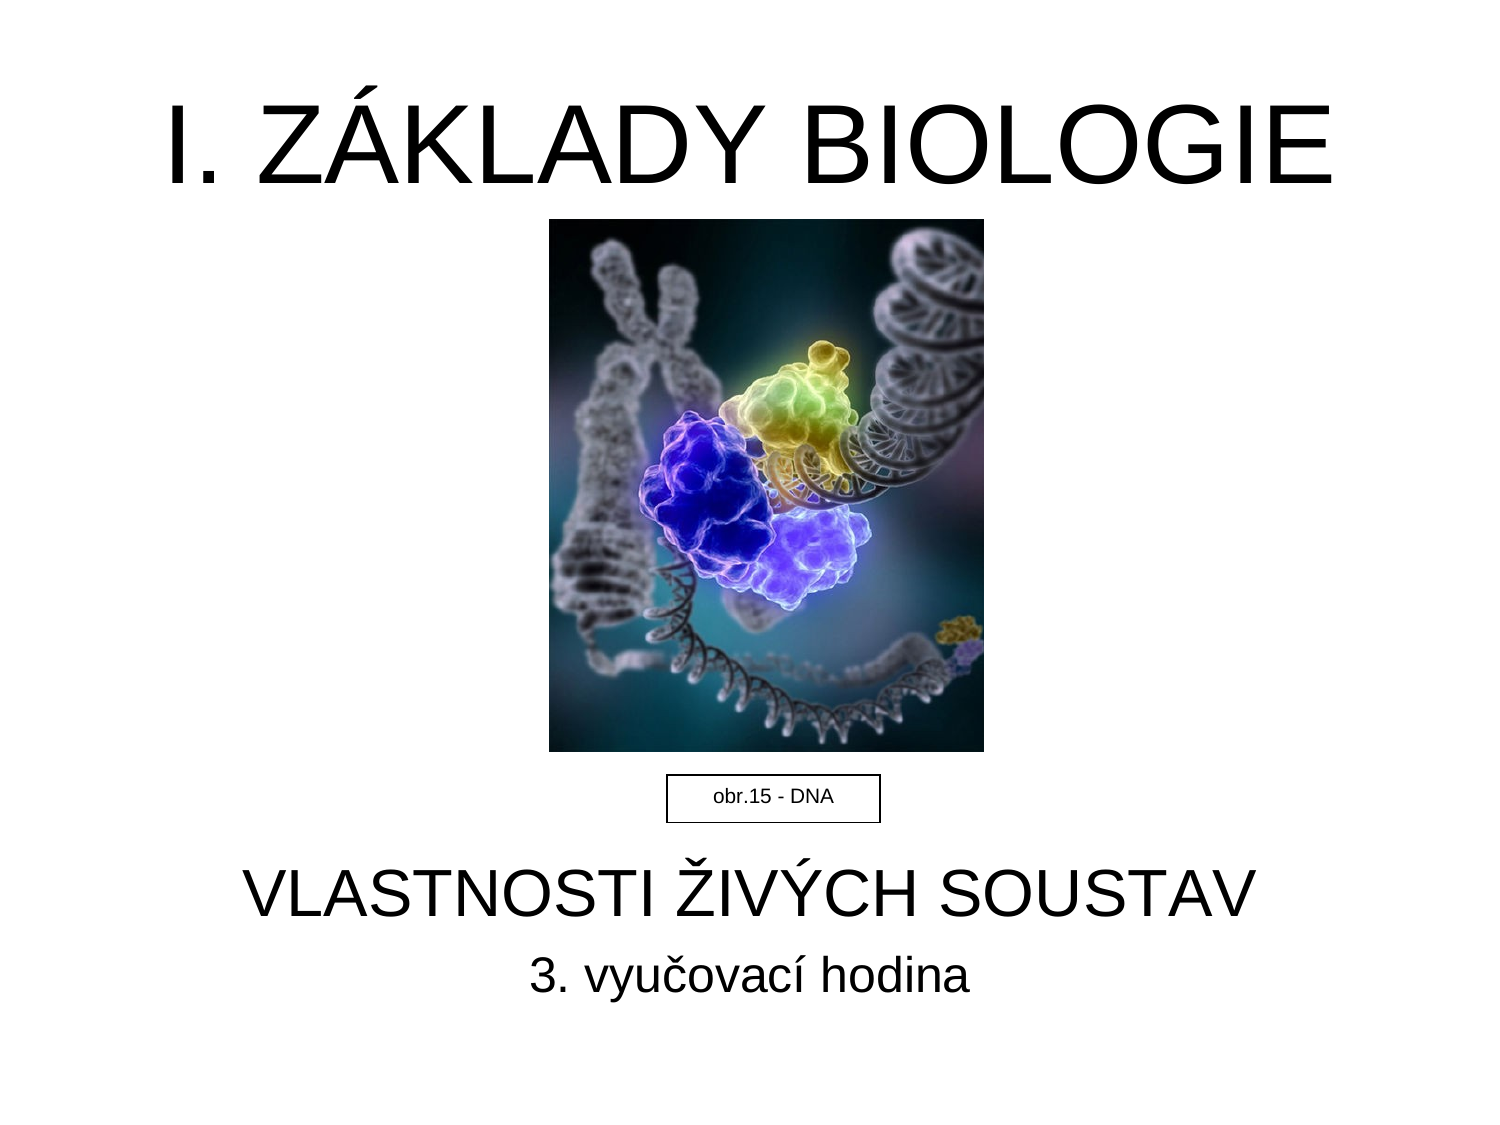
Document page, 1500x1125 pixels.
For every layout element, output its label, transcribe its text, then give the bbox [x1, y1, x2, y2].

list VLASTNOSTI ŽIVÝCH SOUSTAV 3. vyučovací hodina [75, 262, 1426, 1011]
picture [549, 219, 984, 752]
text_box obr.15 - DNA [667, 774, 880, 823]
title I. ZÁKLADY BIOLOGIE [75, 45, 1426, 233]
picture [611, 746, 623, 752]
